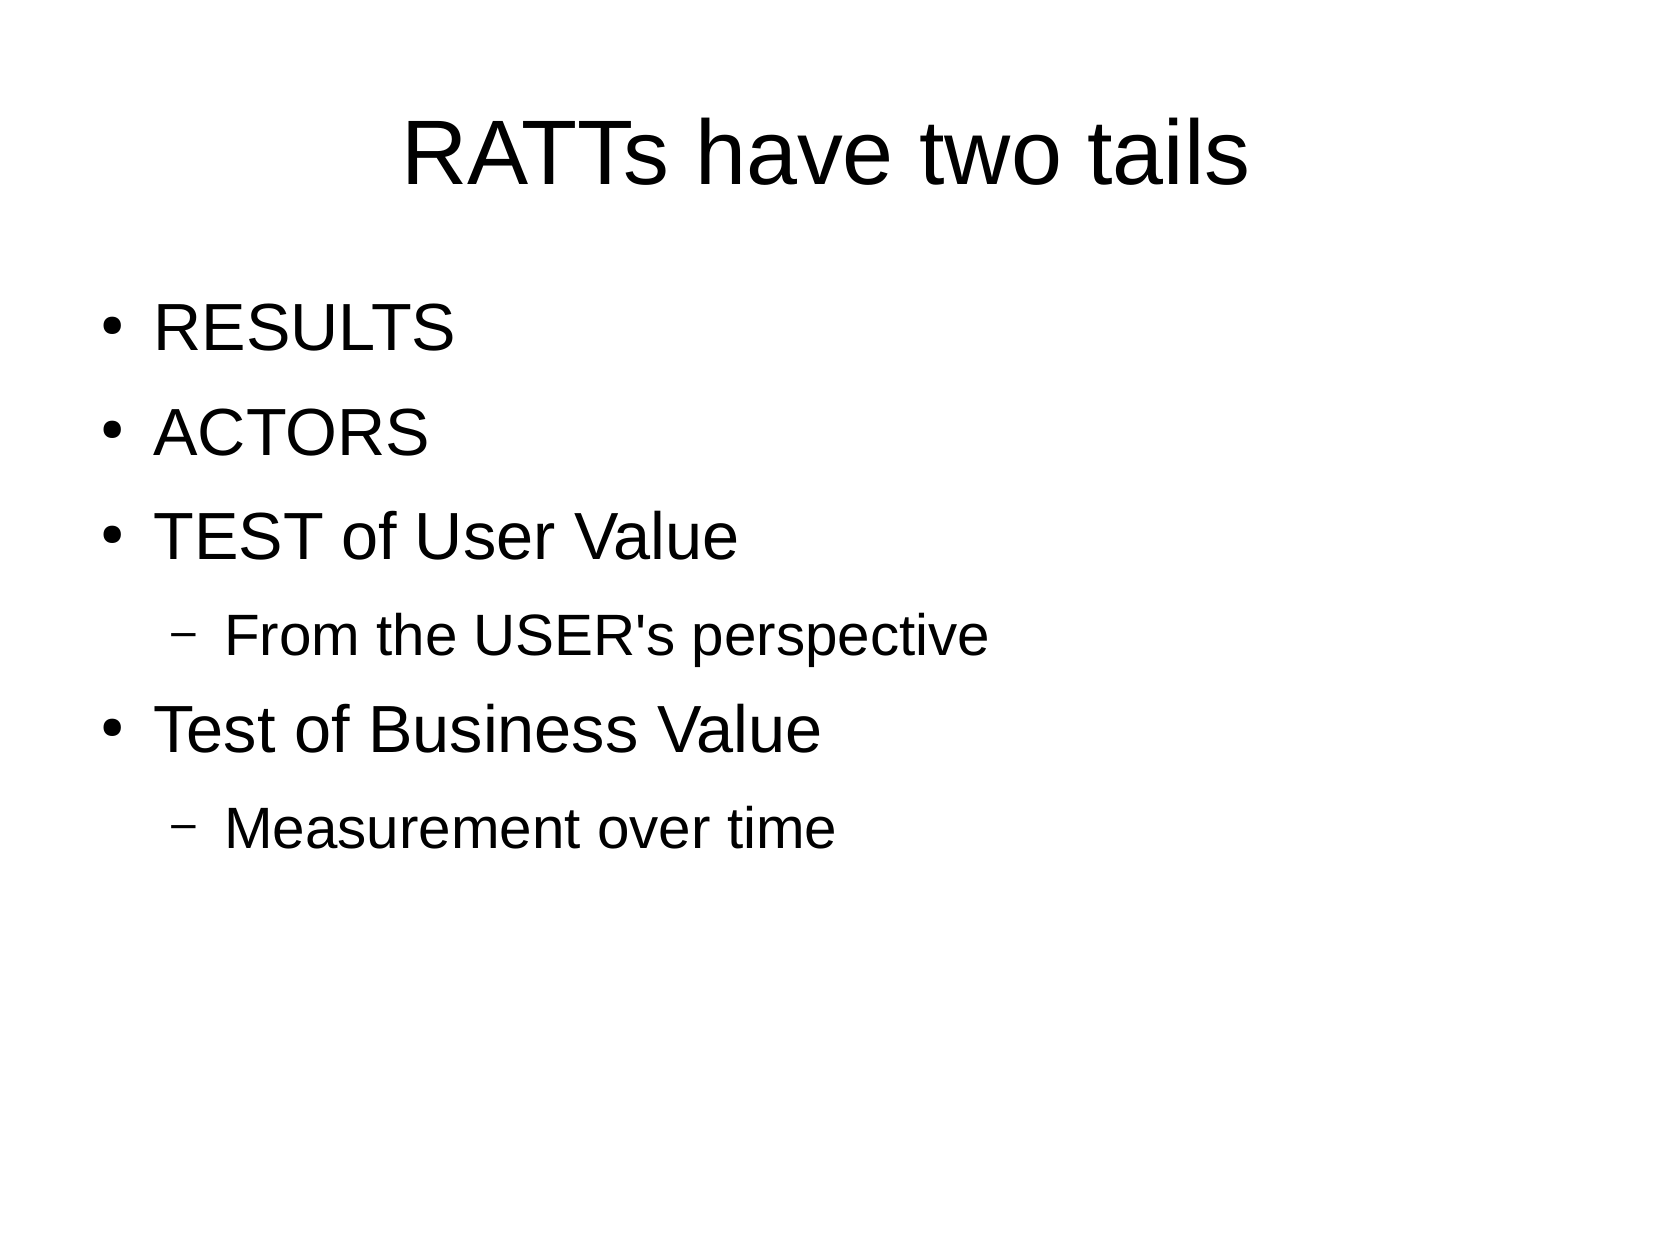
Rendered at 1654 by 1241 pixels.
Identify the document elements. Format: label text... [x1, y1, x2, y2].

title RATTs have two tails [82, 49, 1571, 257]
list RESULTS ACTORS TEST of User Value From the USER's perspective Test of Business Value Measurement over time [82, 290, 1571, 1010]
